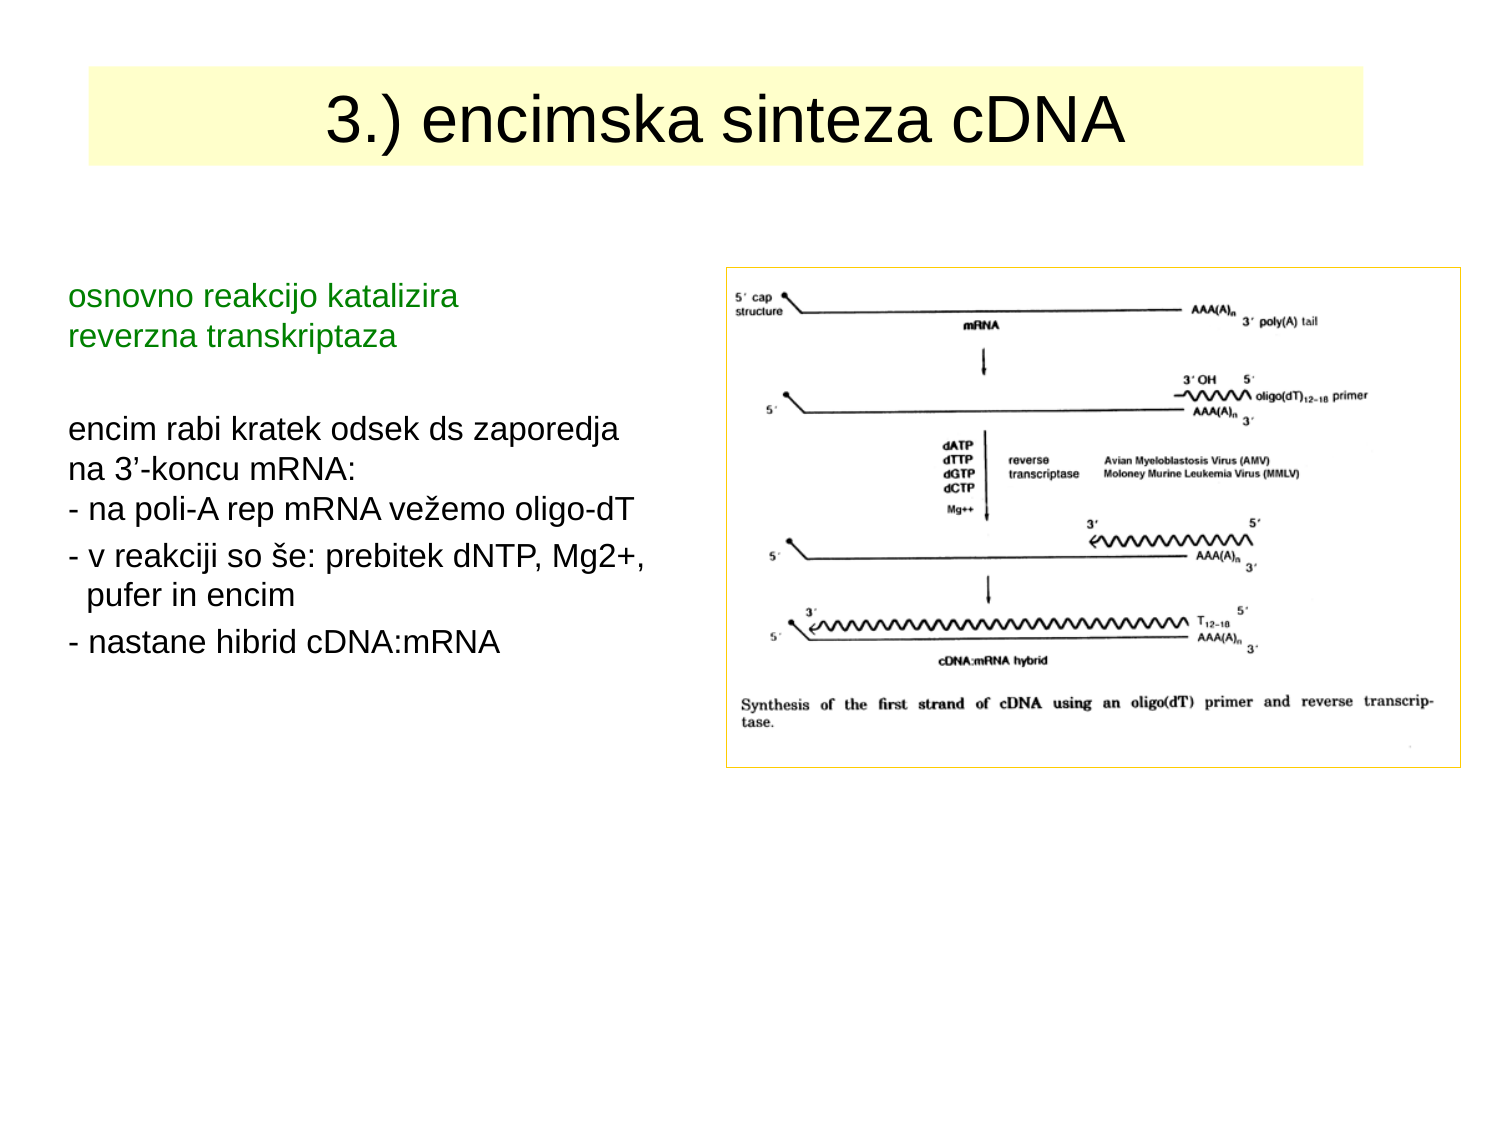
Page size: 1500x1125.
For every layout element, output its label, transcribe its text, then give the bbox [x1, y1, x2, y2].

list osnovno reakcijo katalizira reverzna transkriptaza encim rabi kratek odsek ds zaporedja na 3’-koncu mRNA: - na poli-A rep mRNA vežemo oligo-dT - v reakciji so še: prebitek dNTP, Mg2+, pufer in encim - nastane hibrid cDNA:mRNA [53, 267, 726, 764]
picture [726, 267, 1461, 767]
title 3.) encimska sinteza cDNA [88, 66, 1364, 166]
